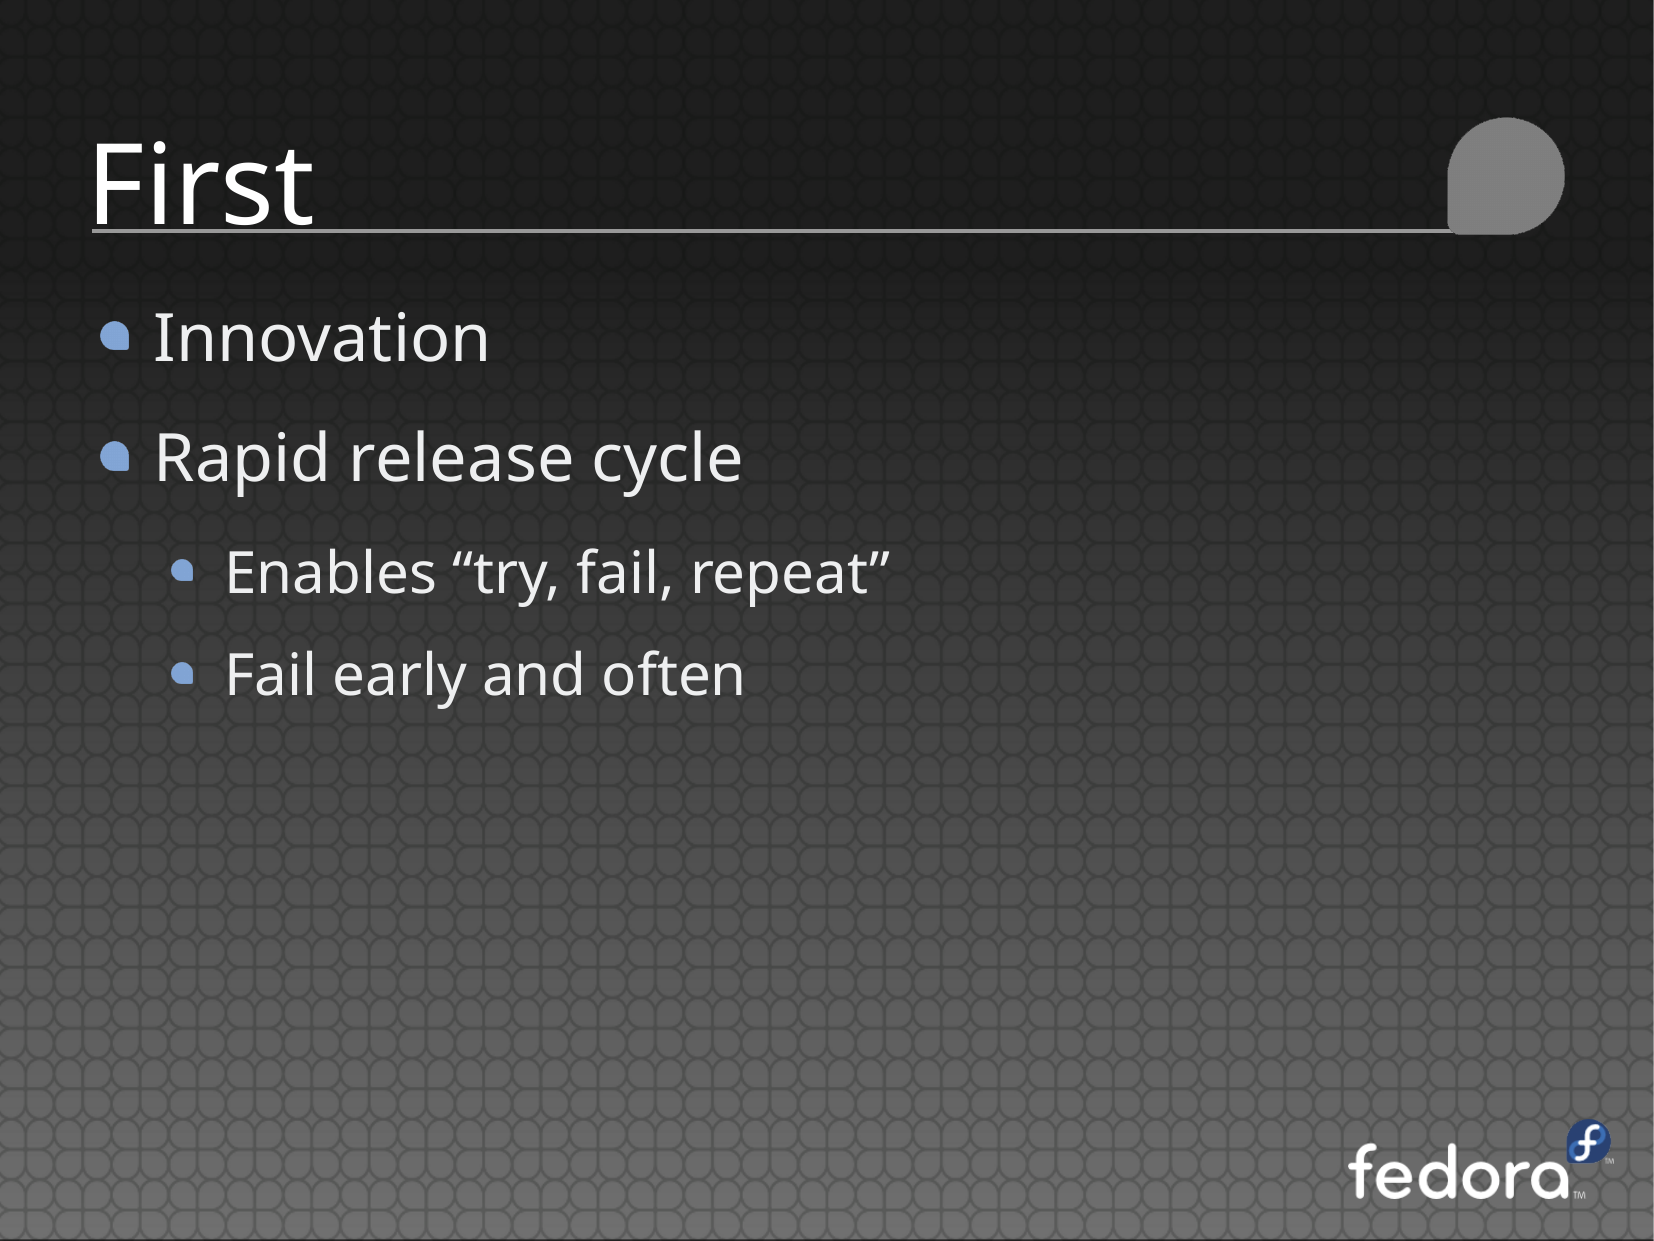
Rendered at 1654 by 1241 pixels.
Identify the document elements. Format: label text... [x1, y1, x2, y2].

title First [86, 110, 1576, 251]
picture [0, 0, 1654, 1241]
list Innovation Rapid release cycle Enables “try, fail, repeat” Fail early and often [82, 290, 1571, 1109]
